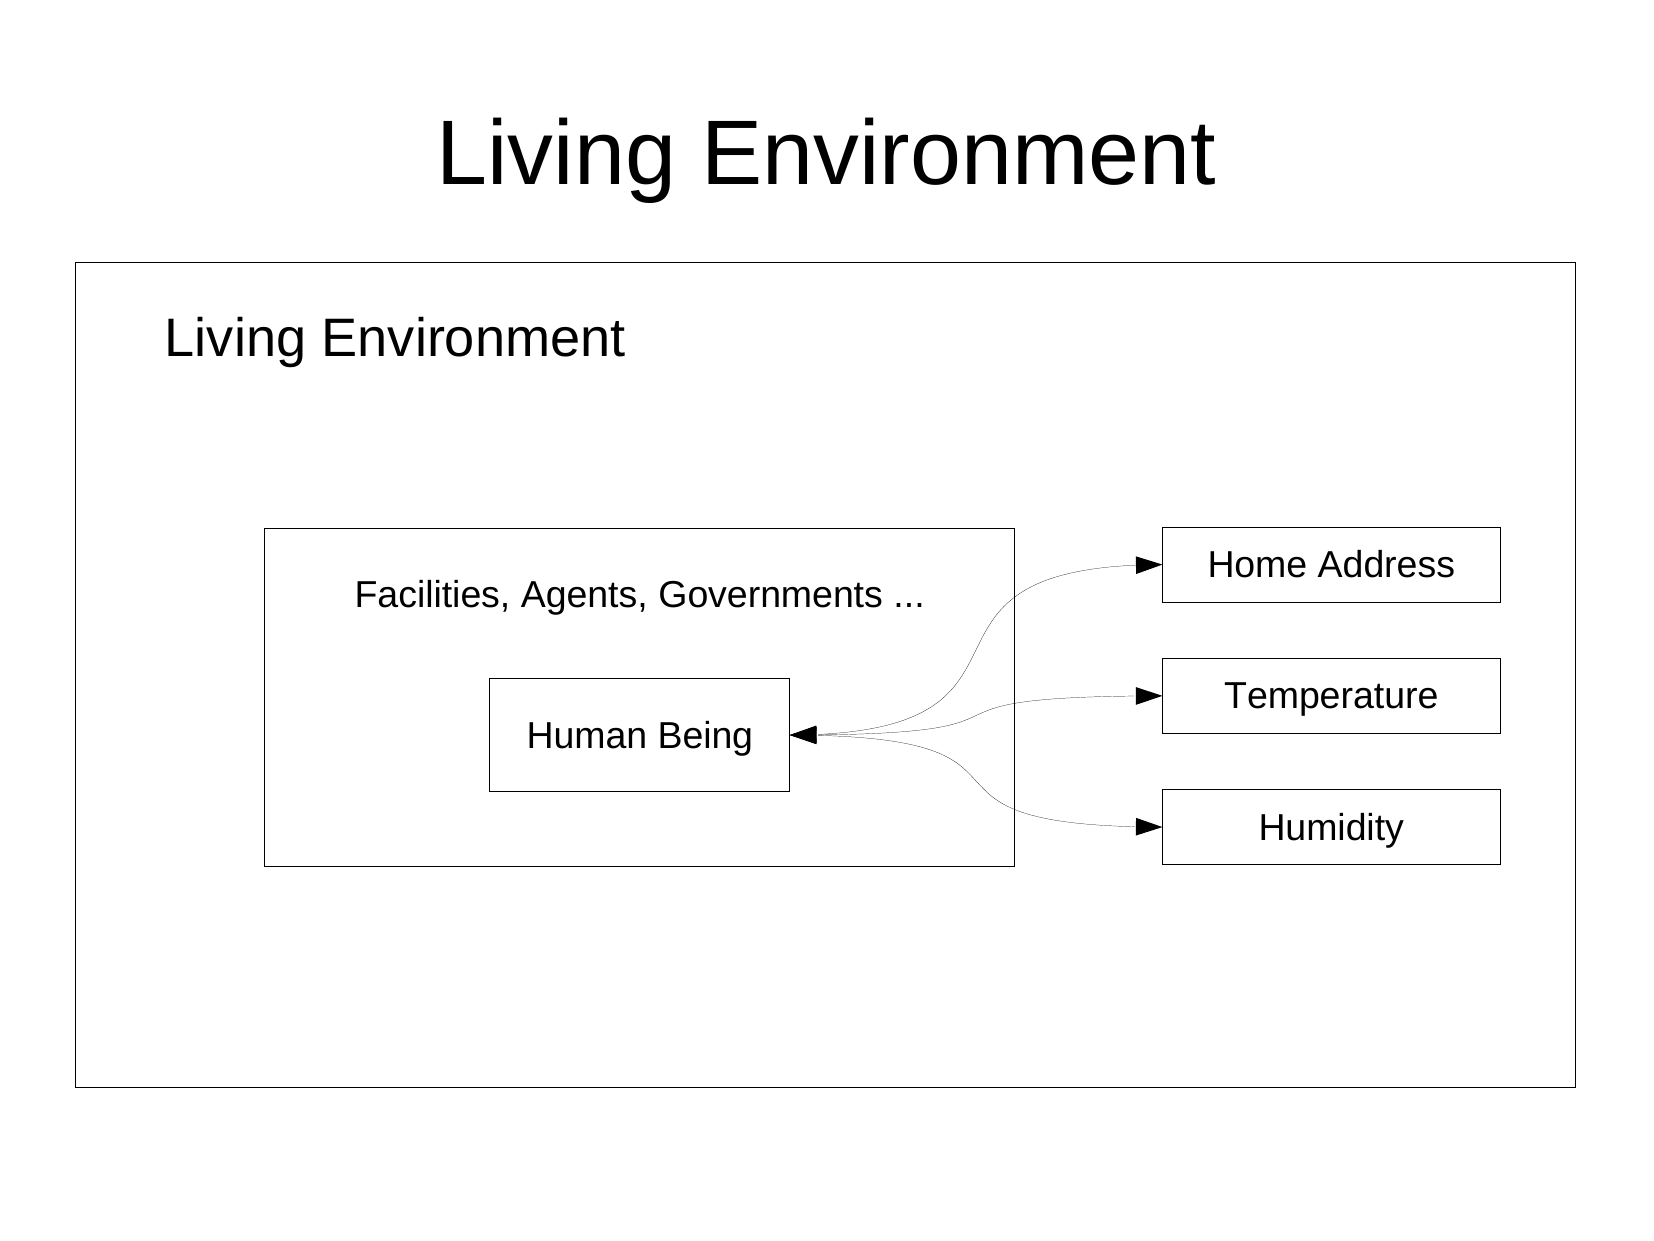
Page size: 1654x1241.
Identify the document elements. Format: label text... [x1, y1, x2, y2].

text_box Humidity [1162, 789, 1501, 865]
text_box Home Address [1162, 527, 1501, 603]
text_box Temperature [1162, 658, 1501, 734]
text_box Facilities, Agents, Governments ... [339, 566, 978, 624]
title Living Environment [82, 49, 1571, 257]
text_box Living Environment [150, 300, 713, 376]
text_box Human Being [489, 678, 790, 792]
